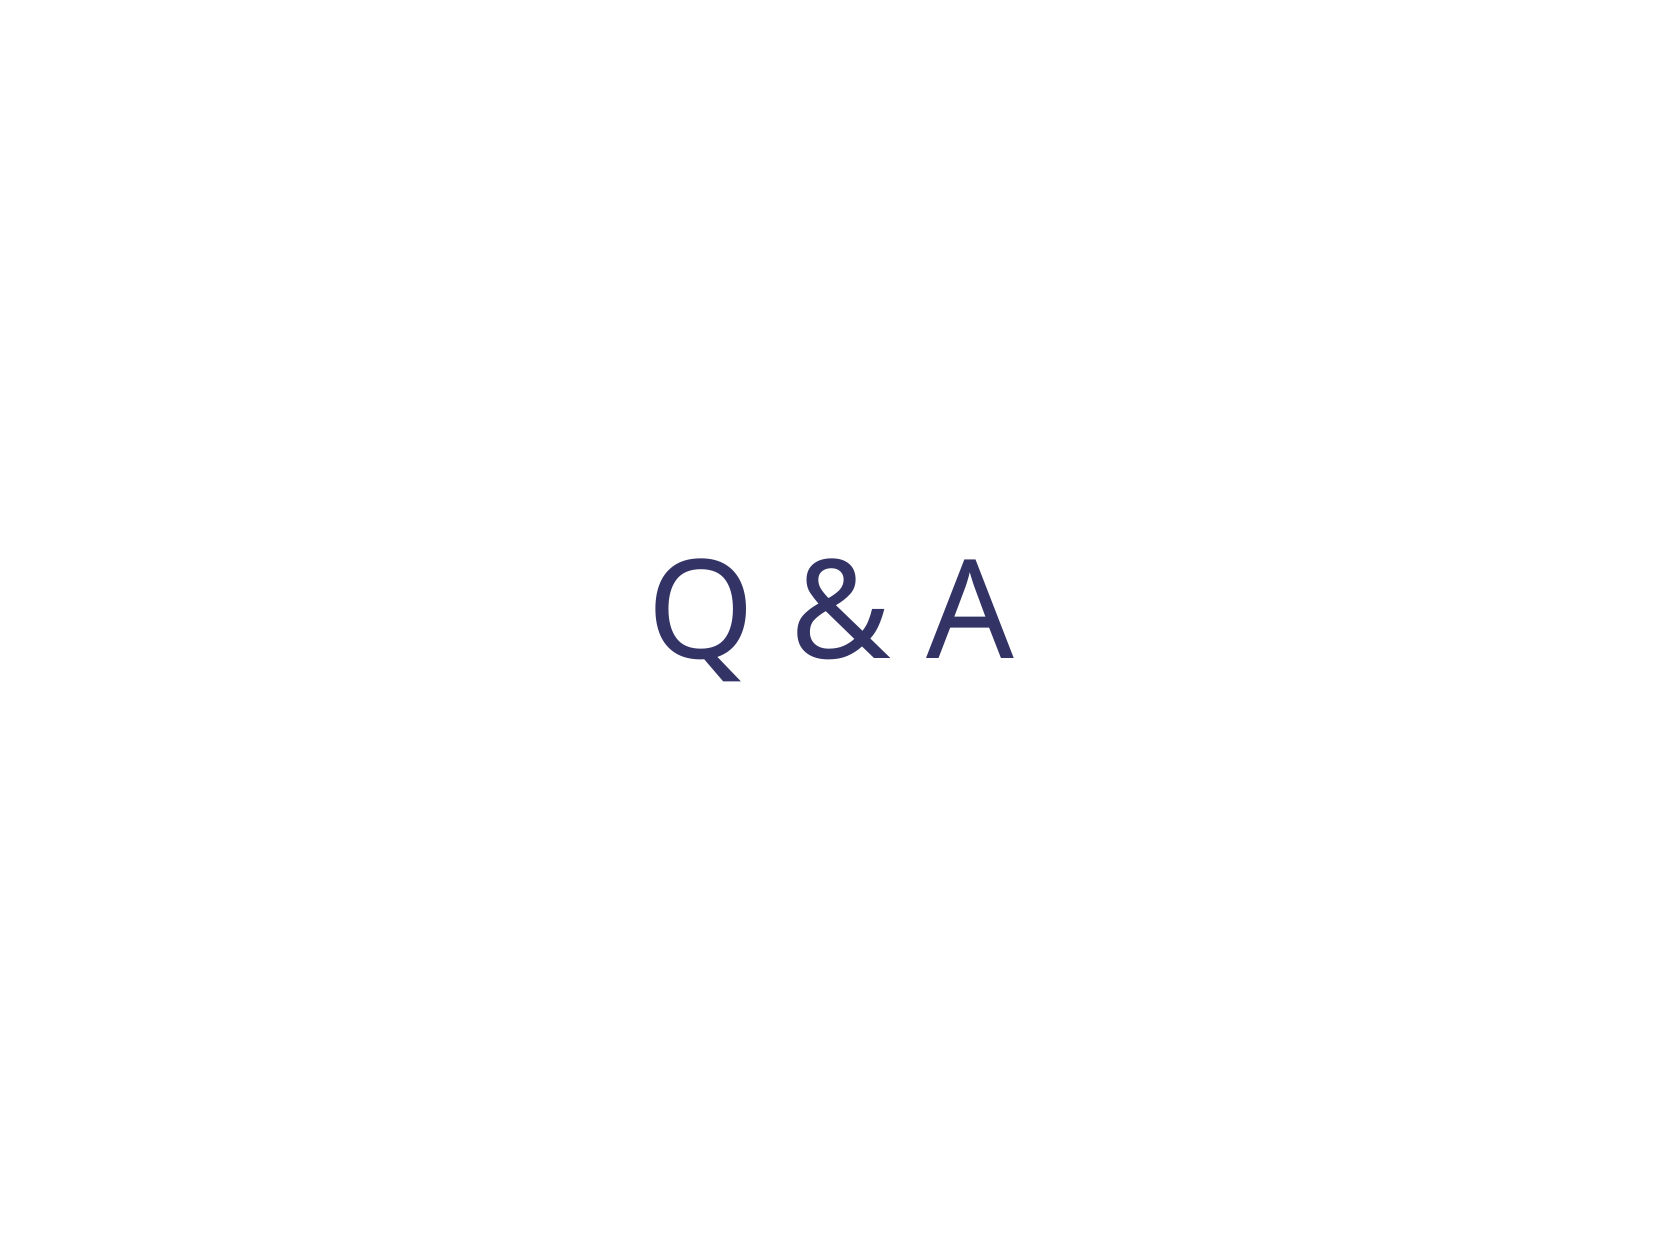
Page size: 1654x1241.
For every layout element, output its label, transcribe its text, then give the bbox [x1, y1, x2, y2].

title Q & A [87, 501, 1576, 709]
